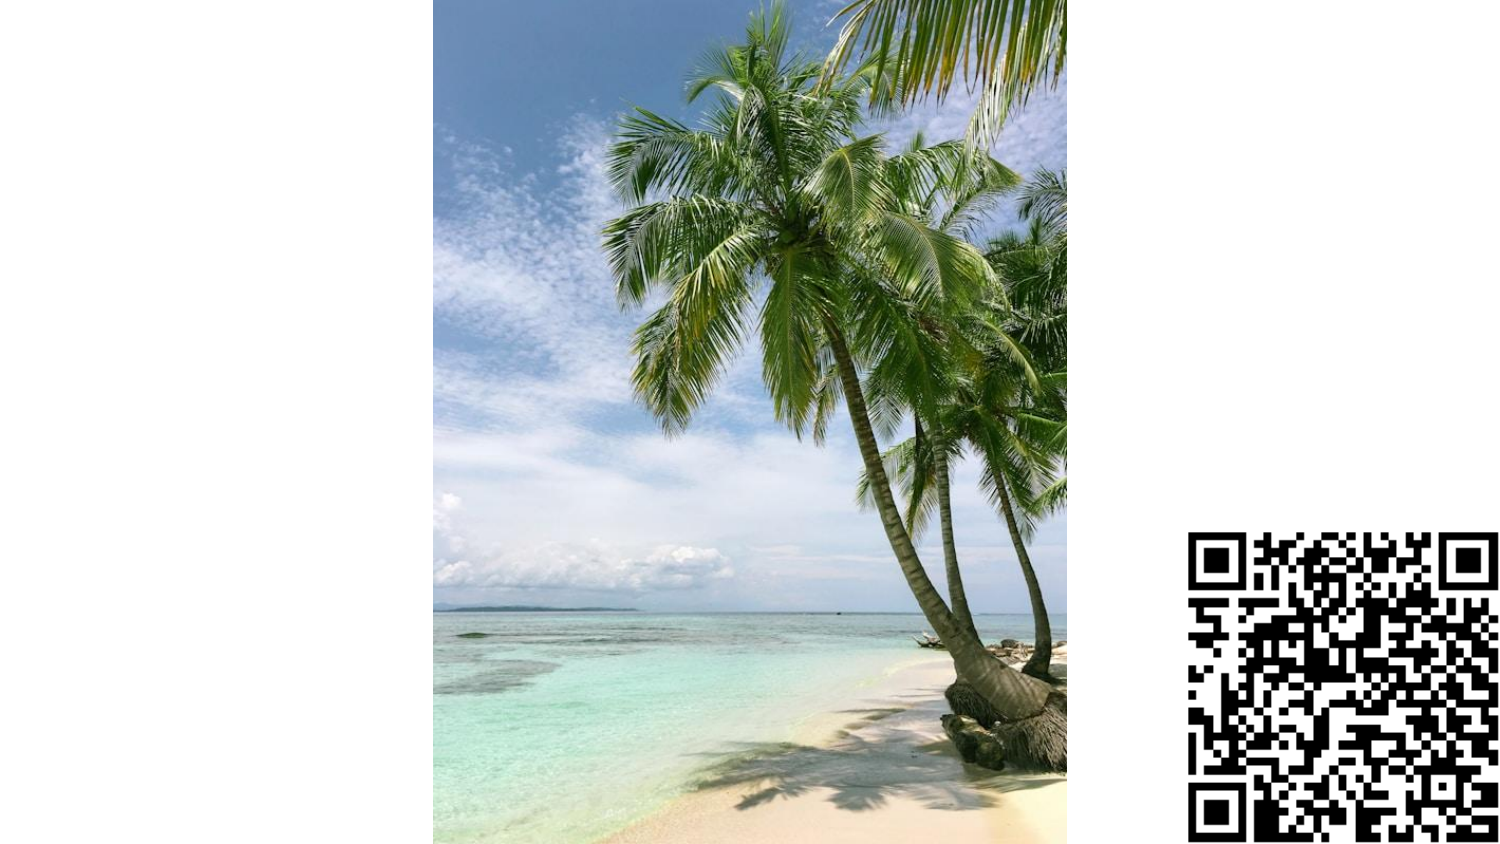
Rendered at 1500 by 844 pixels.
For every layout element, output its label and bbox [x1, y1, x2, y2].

picture [1187, 531, 1500, 844]
picture [433, 0, 1067, 844]
